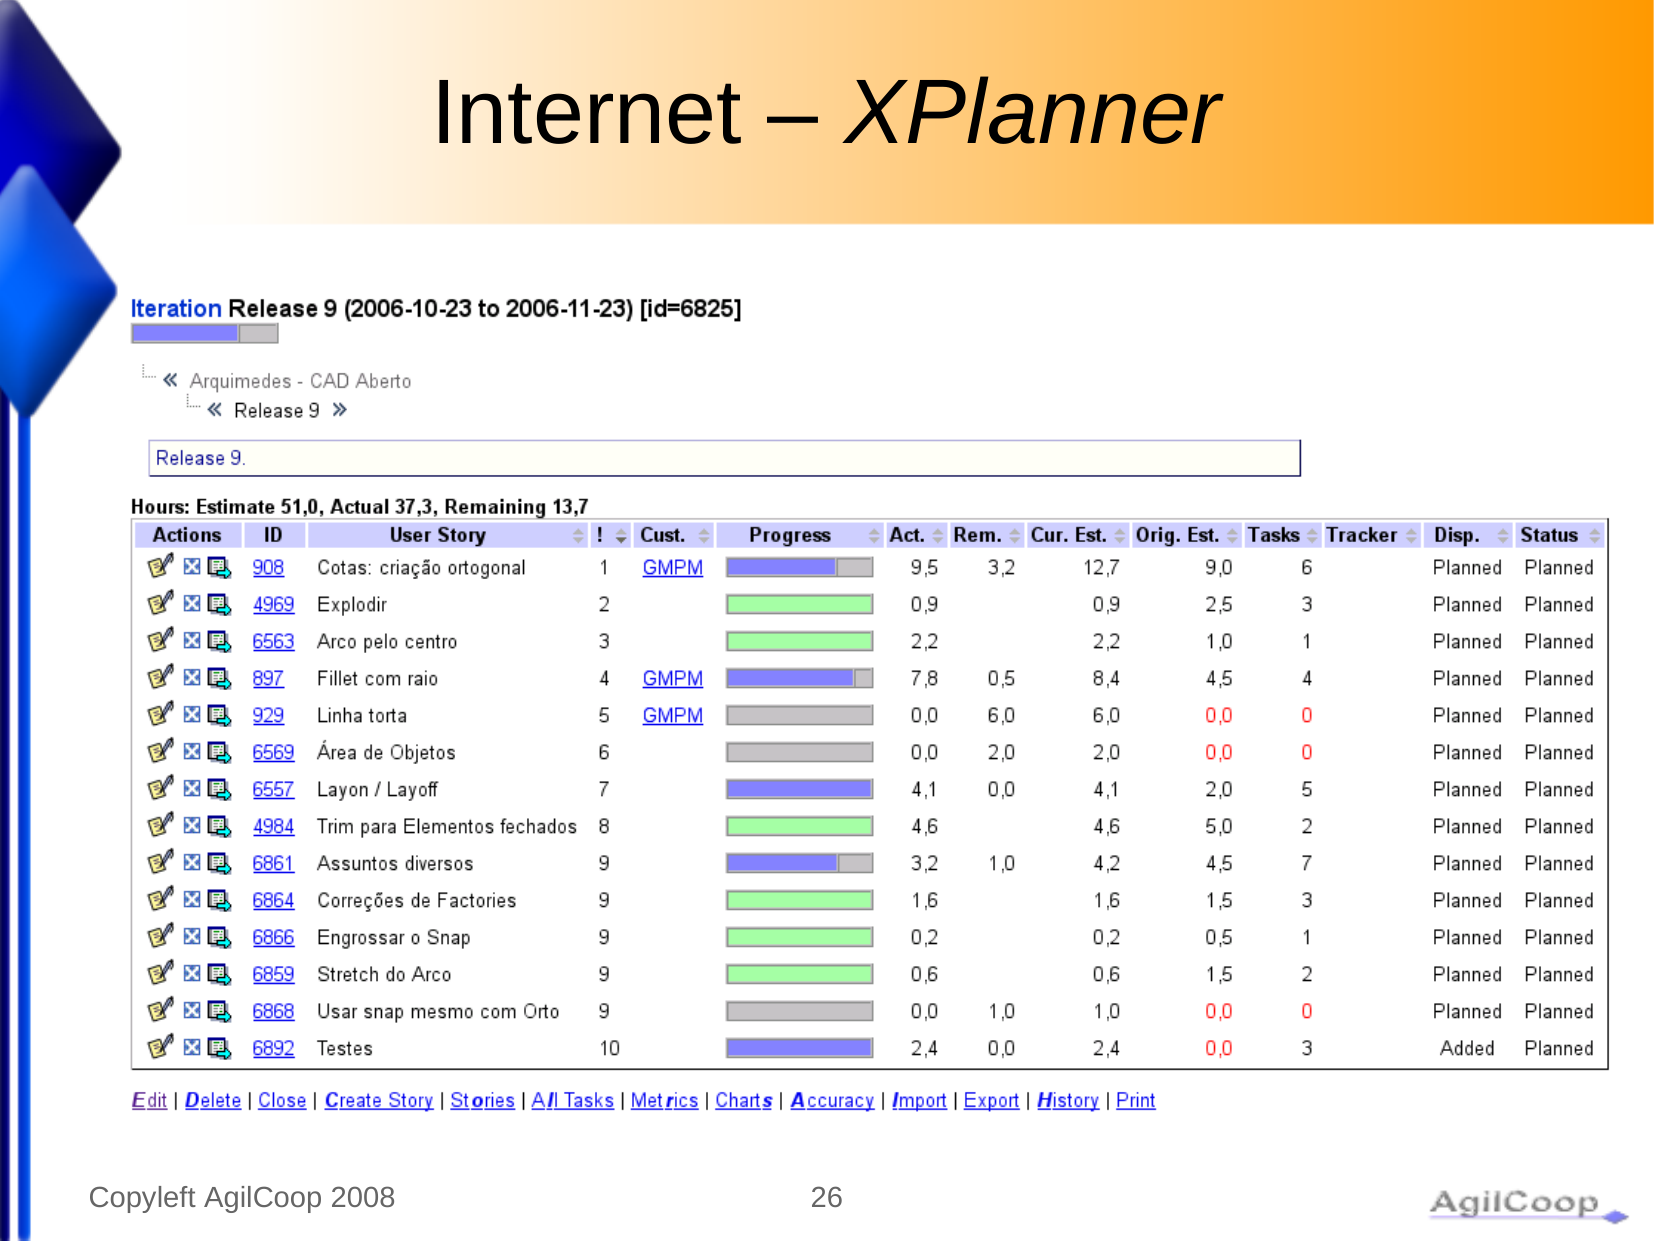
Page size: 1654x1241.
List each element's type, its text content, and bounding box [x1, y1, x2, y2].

picture [0, 0, 1654, 1241]
title Internet – XPlanner [82, 8, 1571, 216]
